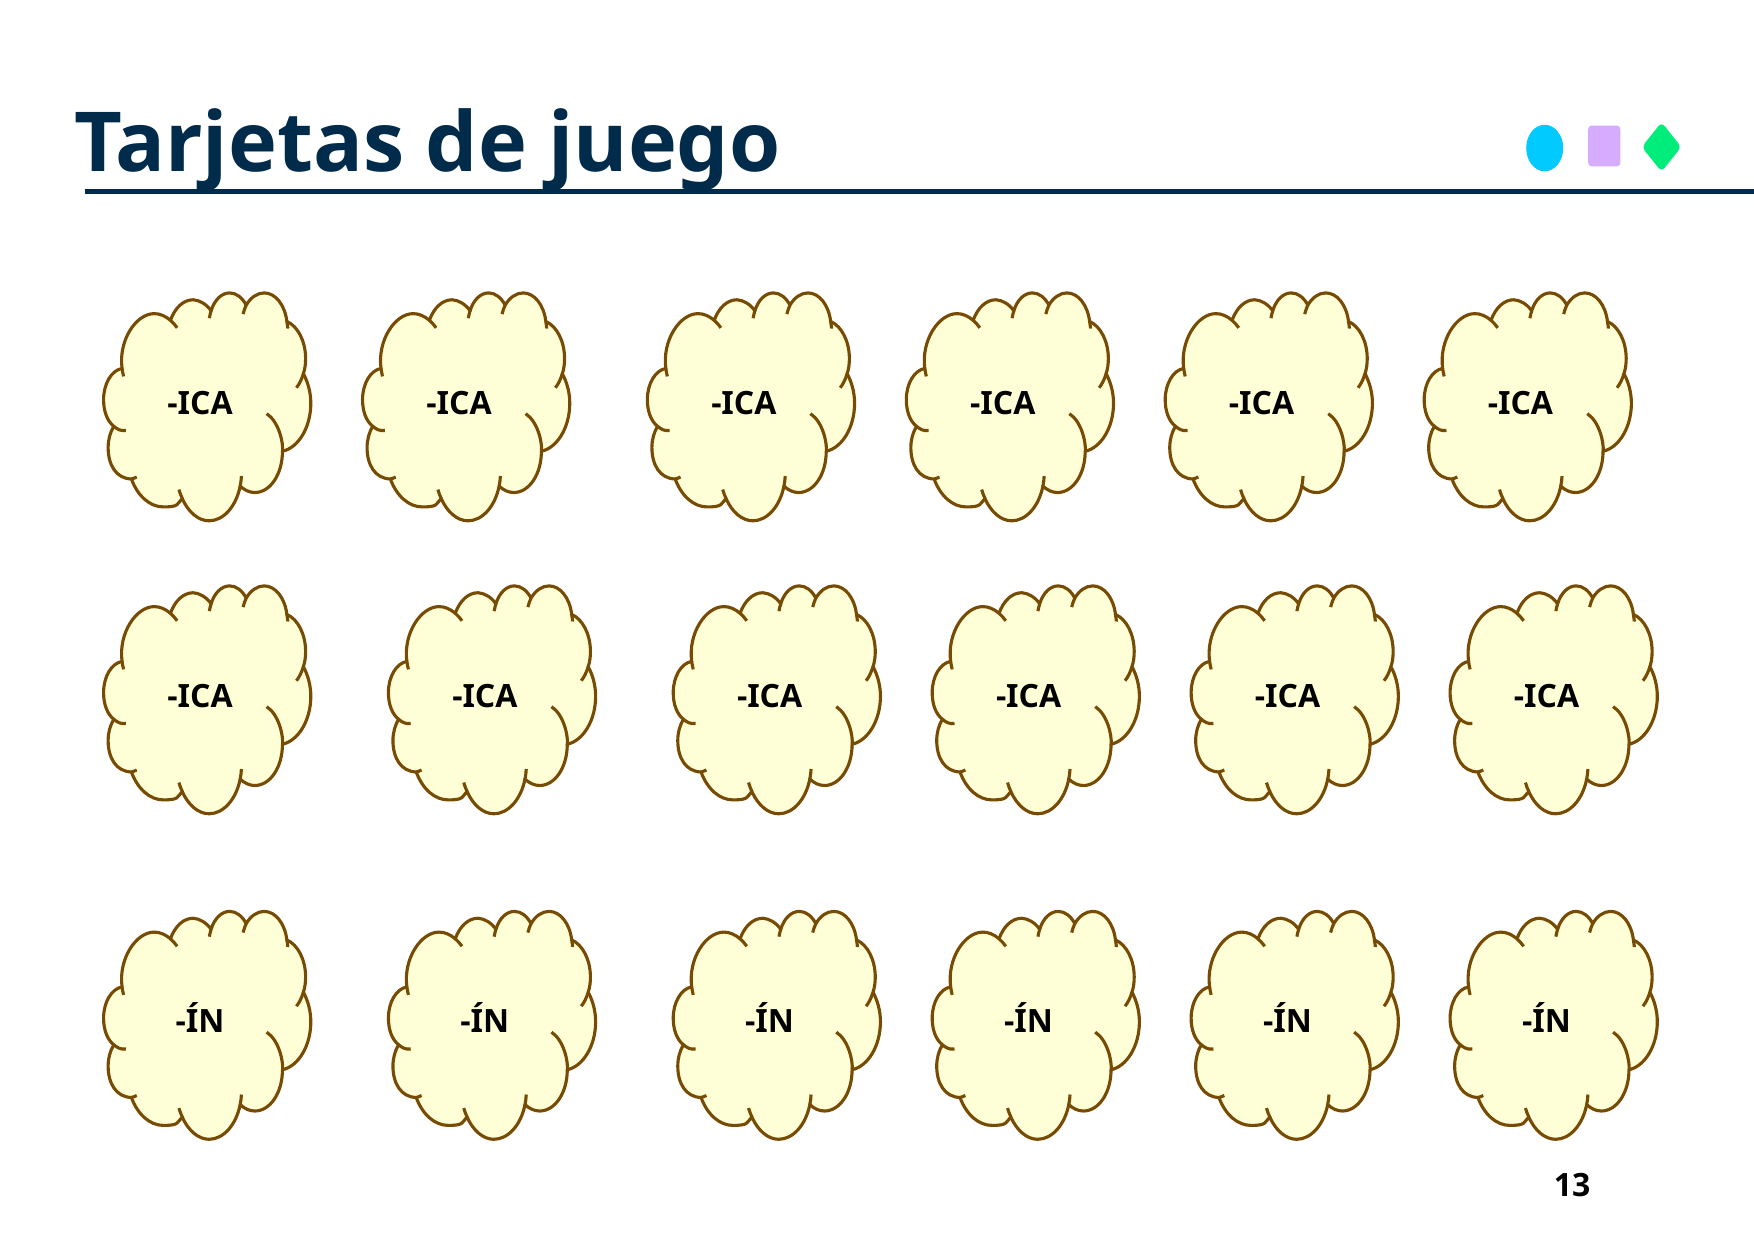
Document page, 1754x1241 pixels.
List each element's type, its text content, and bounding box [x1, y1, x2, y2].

text_box -ICA [906, 292, 1114, 521]
text_box -ÍN [1450, 911, 1658, 1140]
text_box -ICA [1424, 292, 1632, 521]
text_box -ICA [103, 292, 311, 521]
text_box -ÍN [932, 911, 1140, 1140]
text_box -ÍN [673, 911, 881, 1140]
text_box -ICA [1165, 292, 1373, 521]
text_box -ICA [1191, 585, 1399, 814]
text_box -ÍN [1191, 911, 1399, 1140]
text_box -ICA [673, 585, 881, 814]
text_box -ICA [1450, 585, 1658, 814]
title Tarjetas de juego [74, 32, 1404, 196]
text_box -ICA [103, 585, 311, 814]
text_box -ÍN [103, 911, 311, 1140]
text_box -ICA [388, 585, 596, 814]
text_box -ICA [362, 292, 570, 521]
text_box -ICA [647, 292, 855, 521]
text_box -ÍN [388, 911, 596, 1140]
text_box -ICA [932, 585, 1140, 814]
